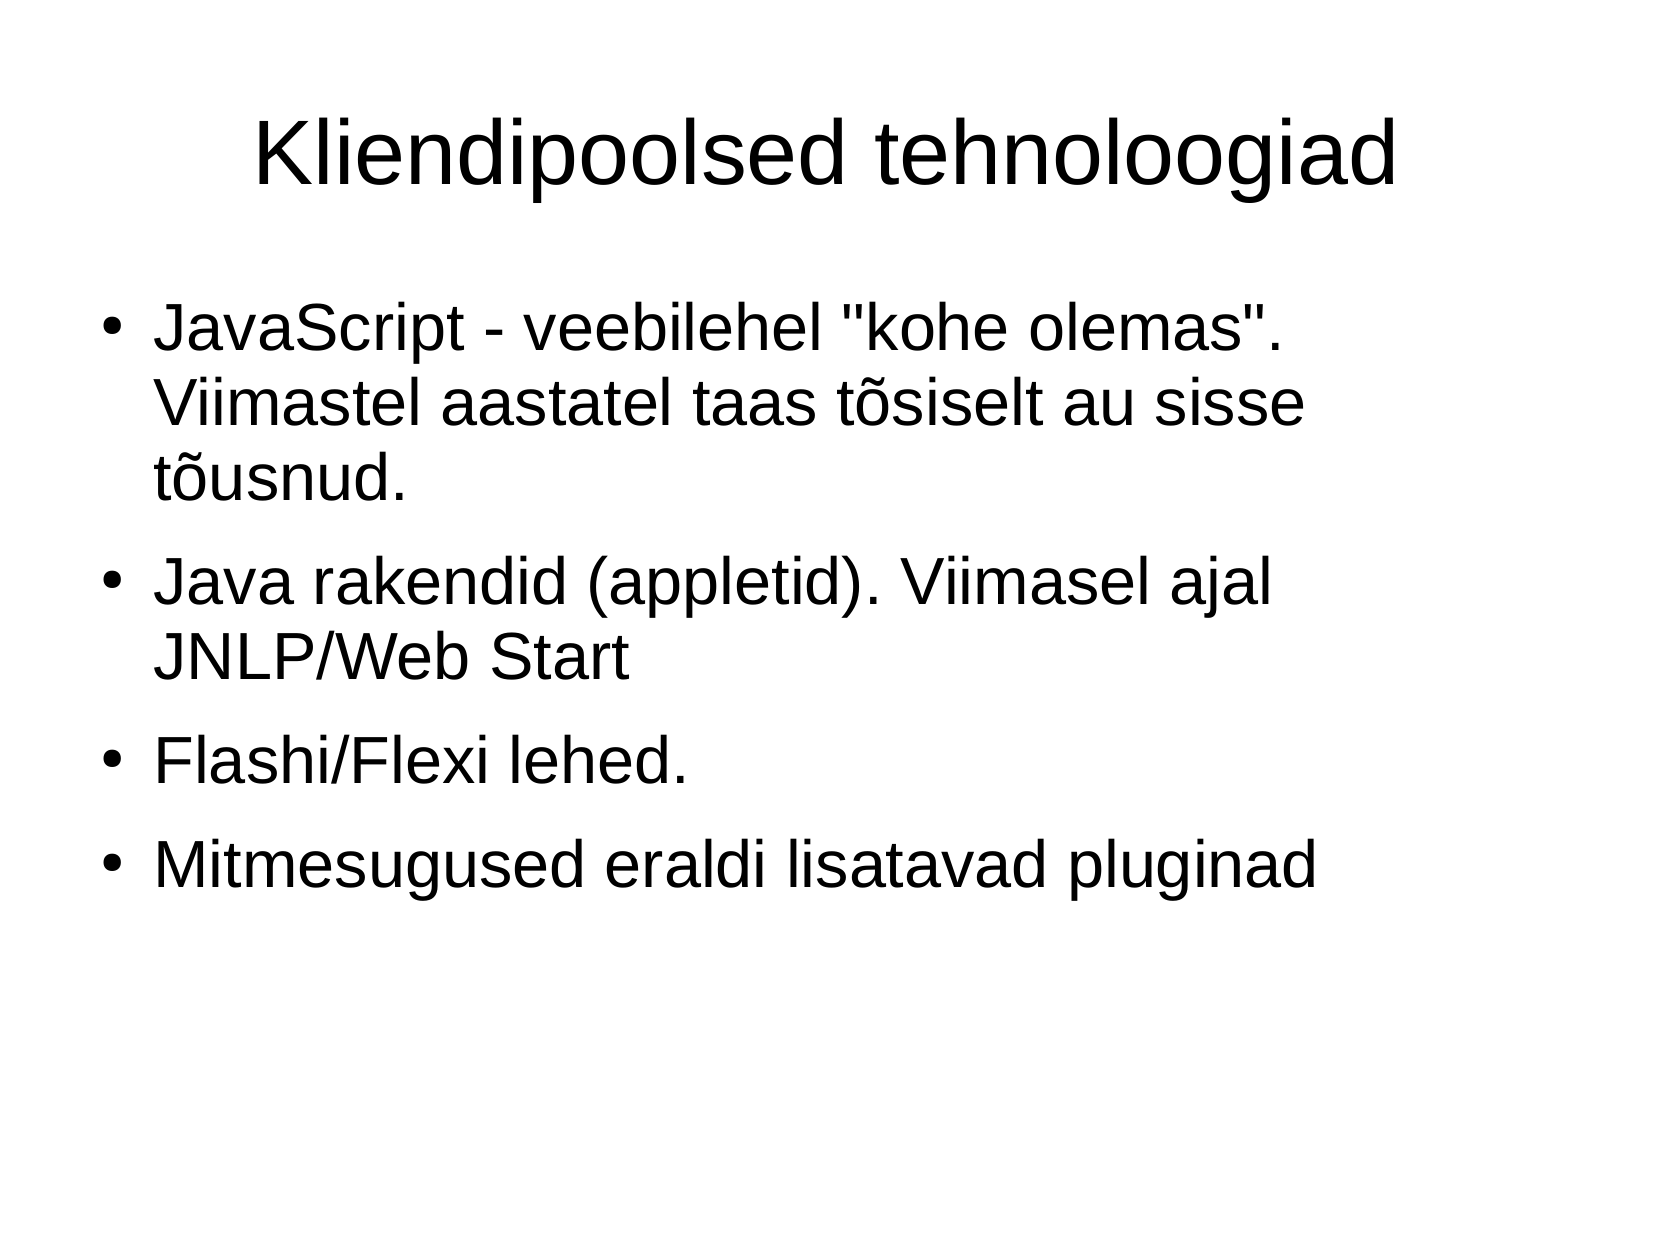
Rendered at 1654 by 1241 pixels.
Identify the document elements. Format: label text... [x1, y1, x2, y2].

list JavaScript - veebilehel "kohe olemas". Viimastel aastatel taas tõsiselt au sisse tõusnud. Java rakendid (appletid). Viimasel ajal JNLP/Web Start Flashi/Flexi lehed. Mitmesugused eraldi lisatavad pluginad [82, 290, 1571, 1094]
title Kliendipoolsed tehnoloogiad [82, 56, 1571, 250]
